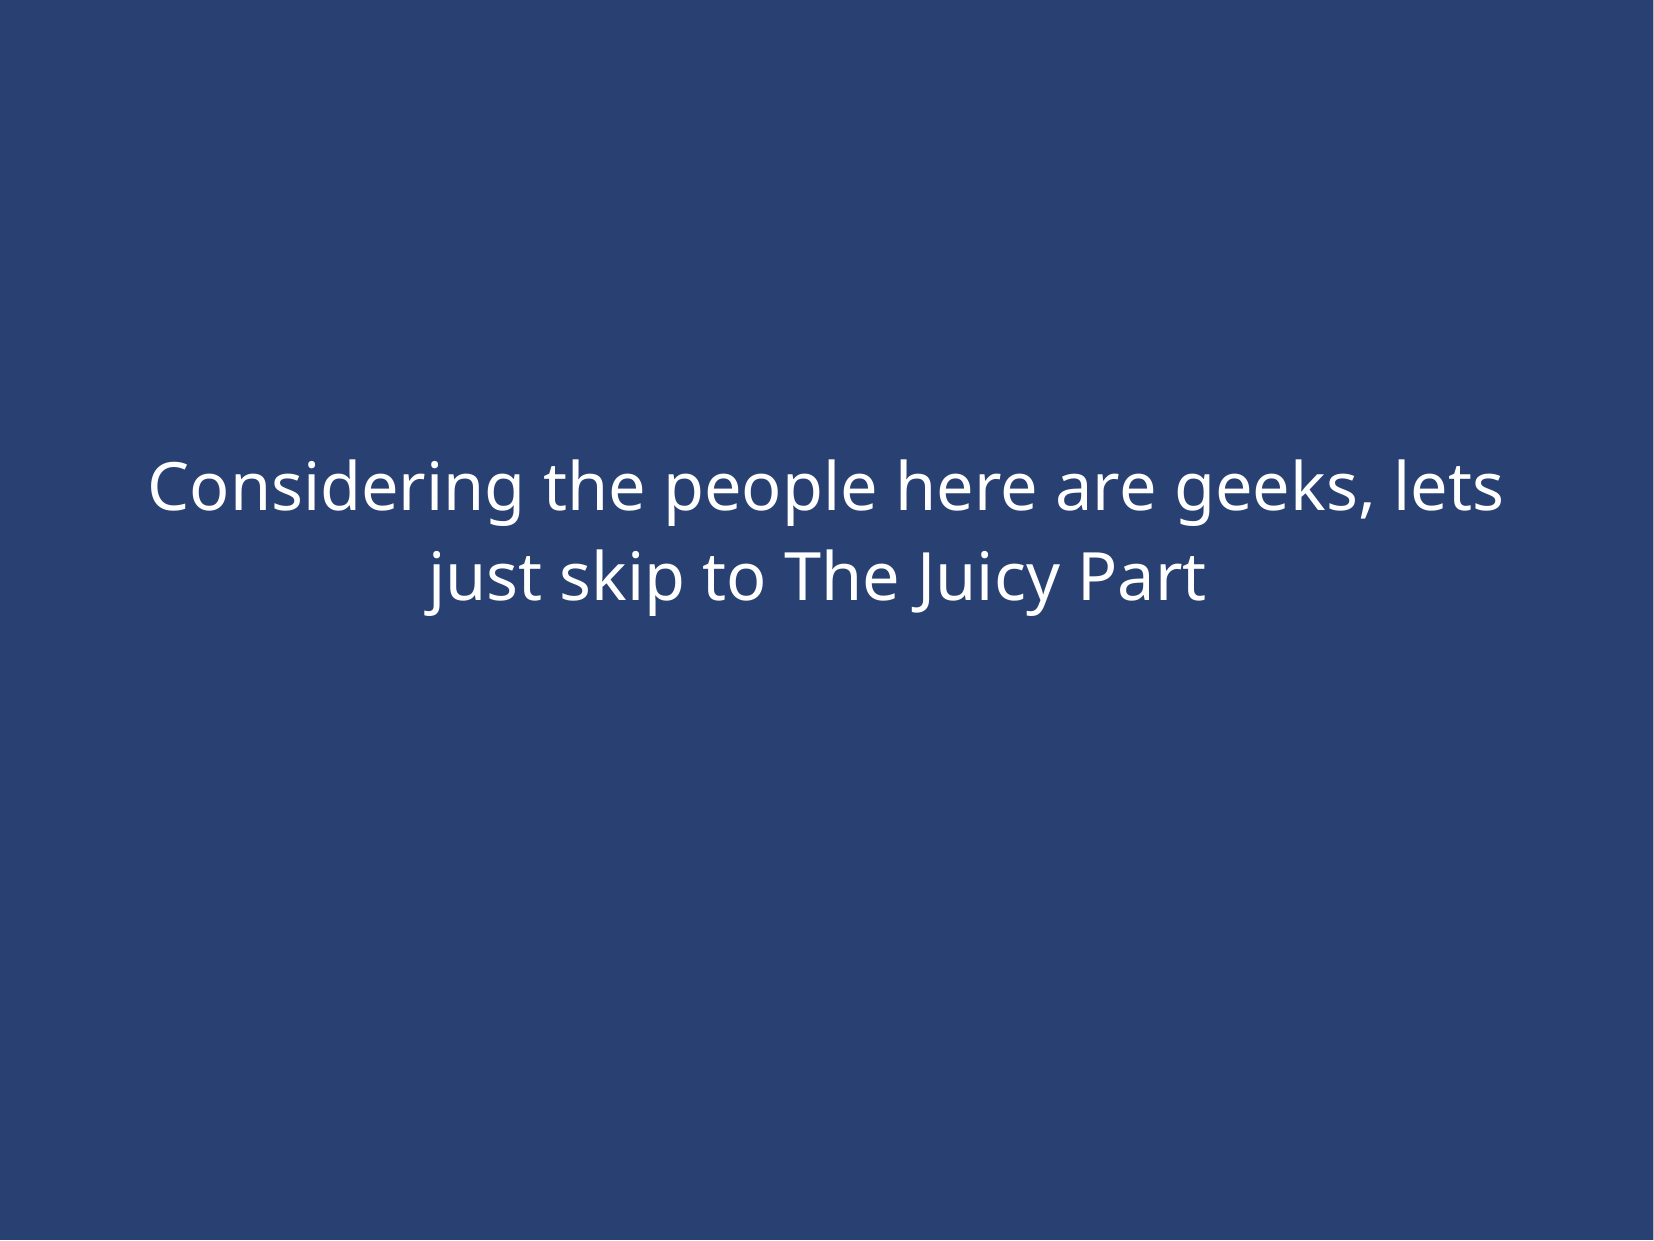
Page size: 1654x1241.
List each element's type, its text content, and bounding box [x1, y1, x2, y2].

subtitle Considering the people here are geeks, lets just skip to The Juicy Part [82, 49, 1571, 1109]
